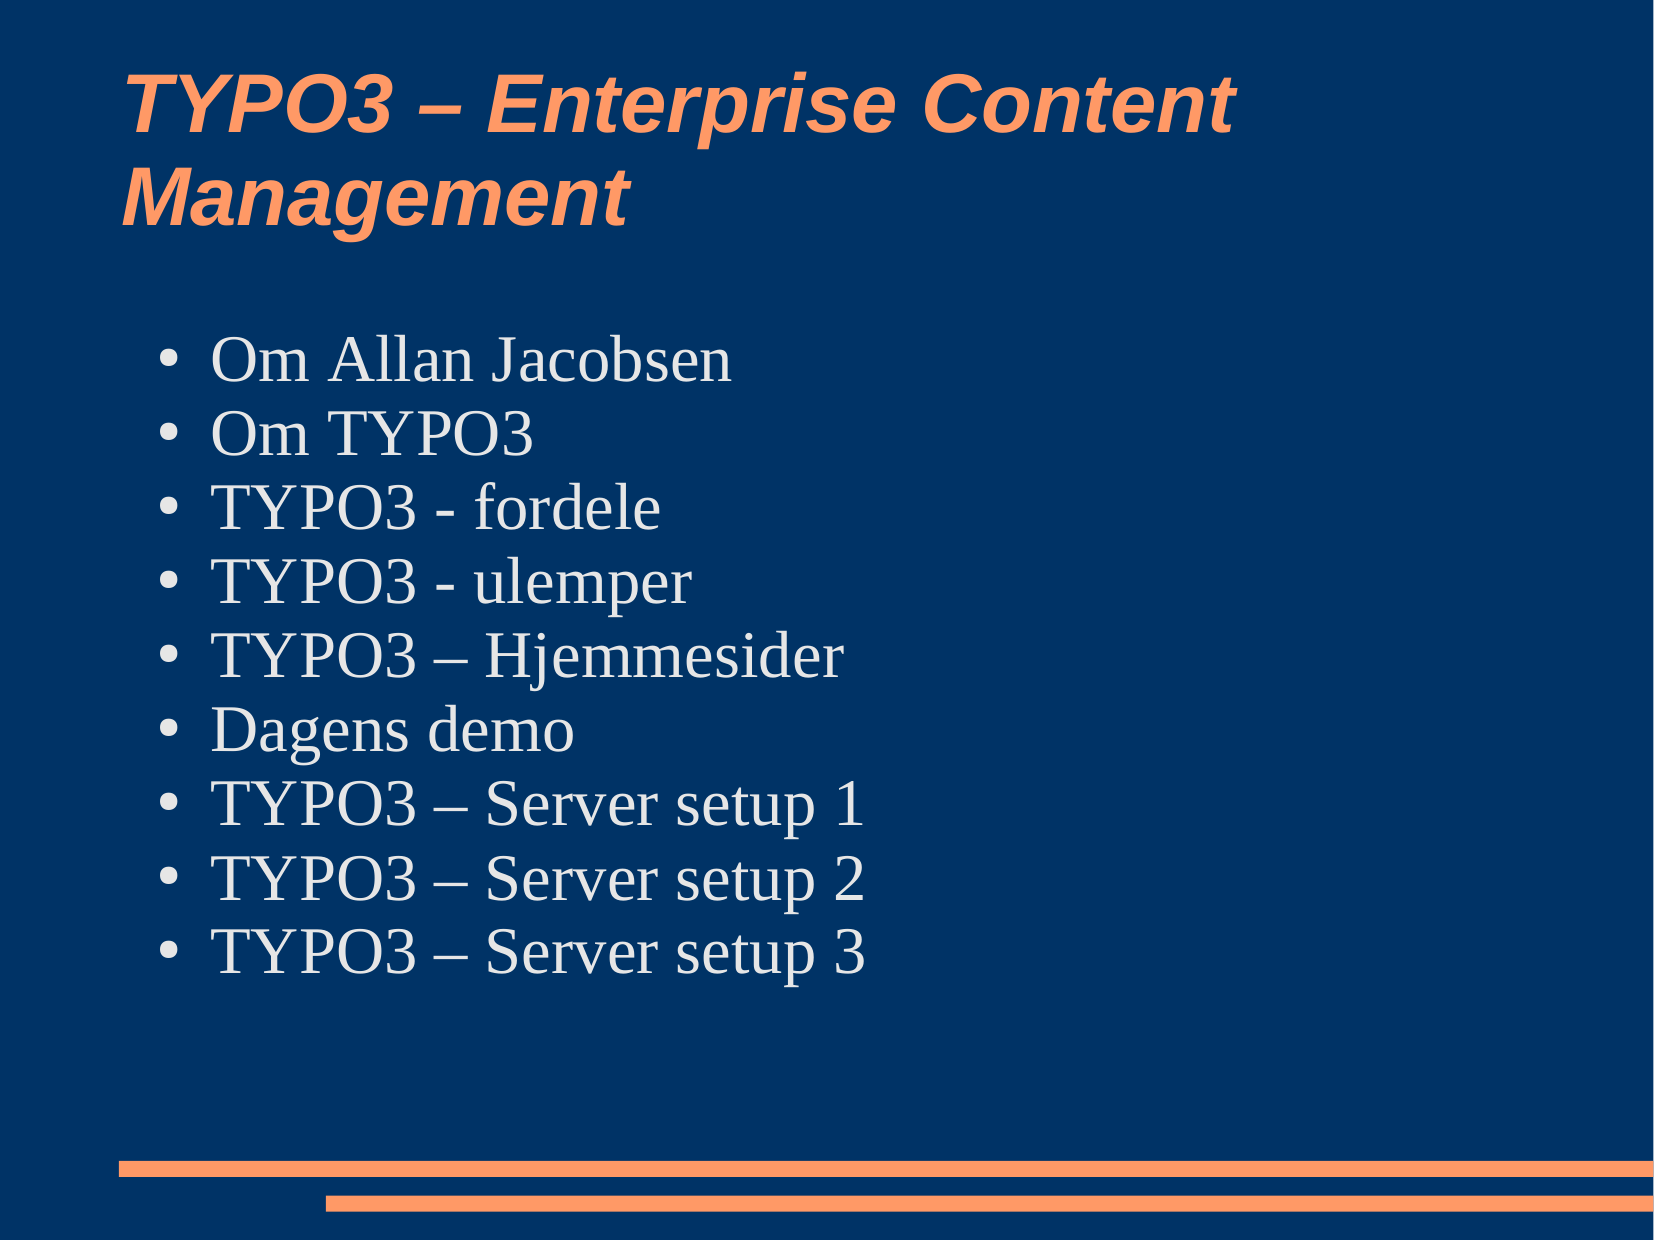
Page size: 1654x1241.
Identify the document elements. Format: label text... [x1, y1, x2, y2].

title TYPO3 – Enterprise Content Management [121, 46, 1534, 254]
list Om Allan Jacobsen Om TYPO3 TYPO3 - fordele TYPO3 - ulemper TYPO3 – Hjemmesider Dagens demo TYPO3 – Server setup 1 TYPO3 – Server setup 2 TYPO3 – Server setup 3 [121, 322, 1561, 1133]
